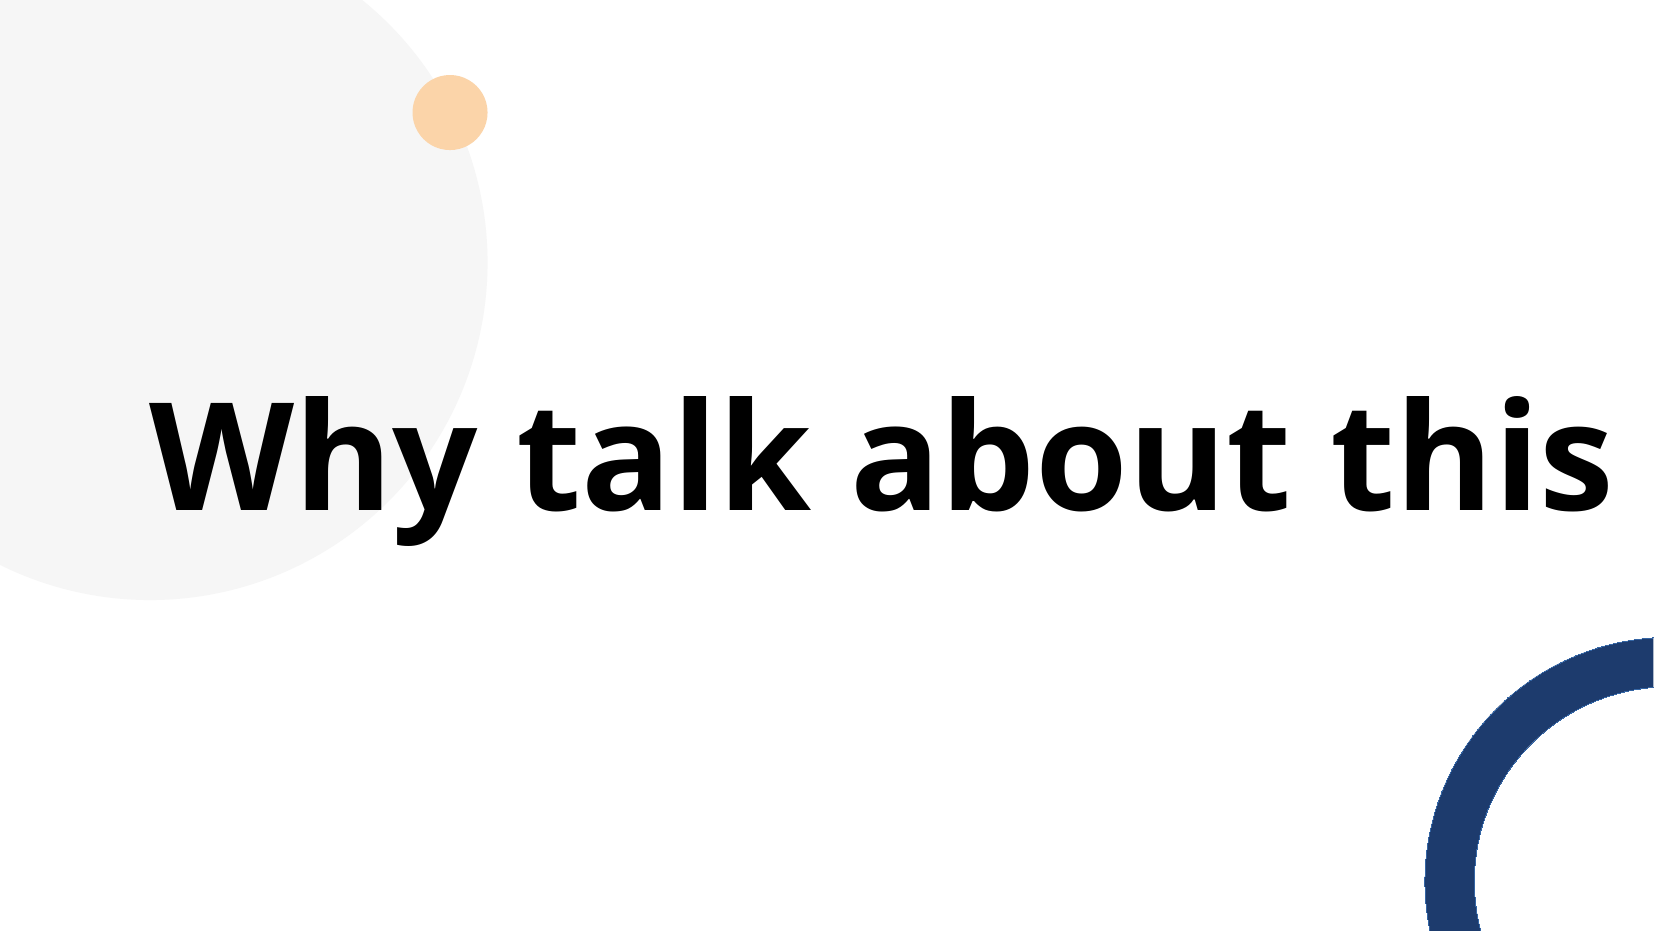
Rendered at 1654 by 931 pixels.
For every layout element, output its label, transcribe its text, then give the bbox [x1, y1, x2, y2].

text_box [0, 0, 488, 601]
text_box Why talk about this [134, 342, 1630, 562]
text_box [1424, 637, 1654, 931]
